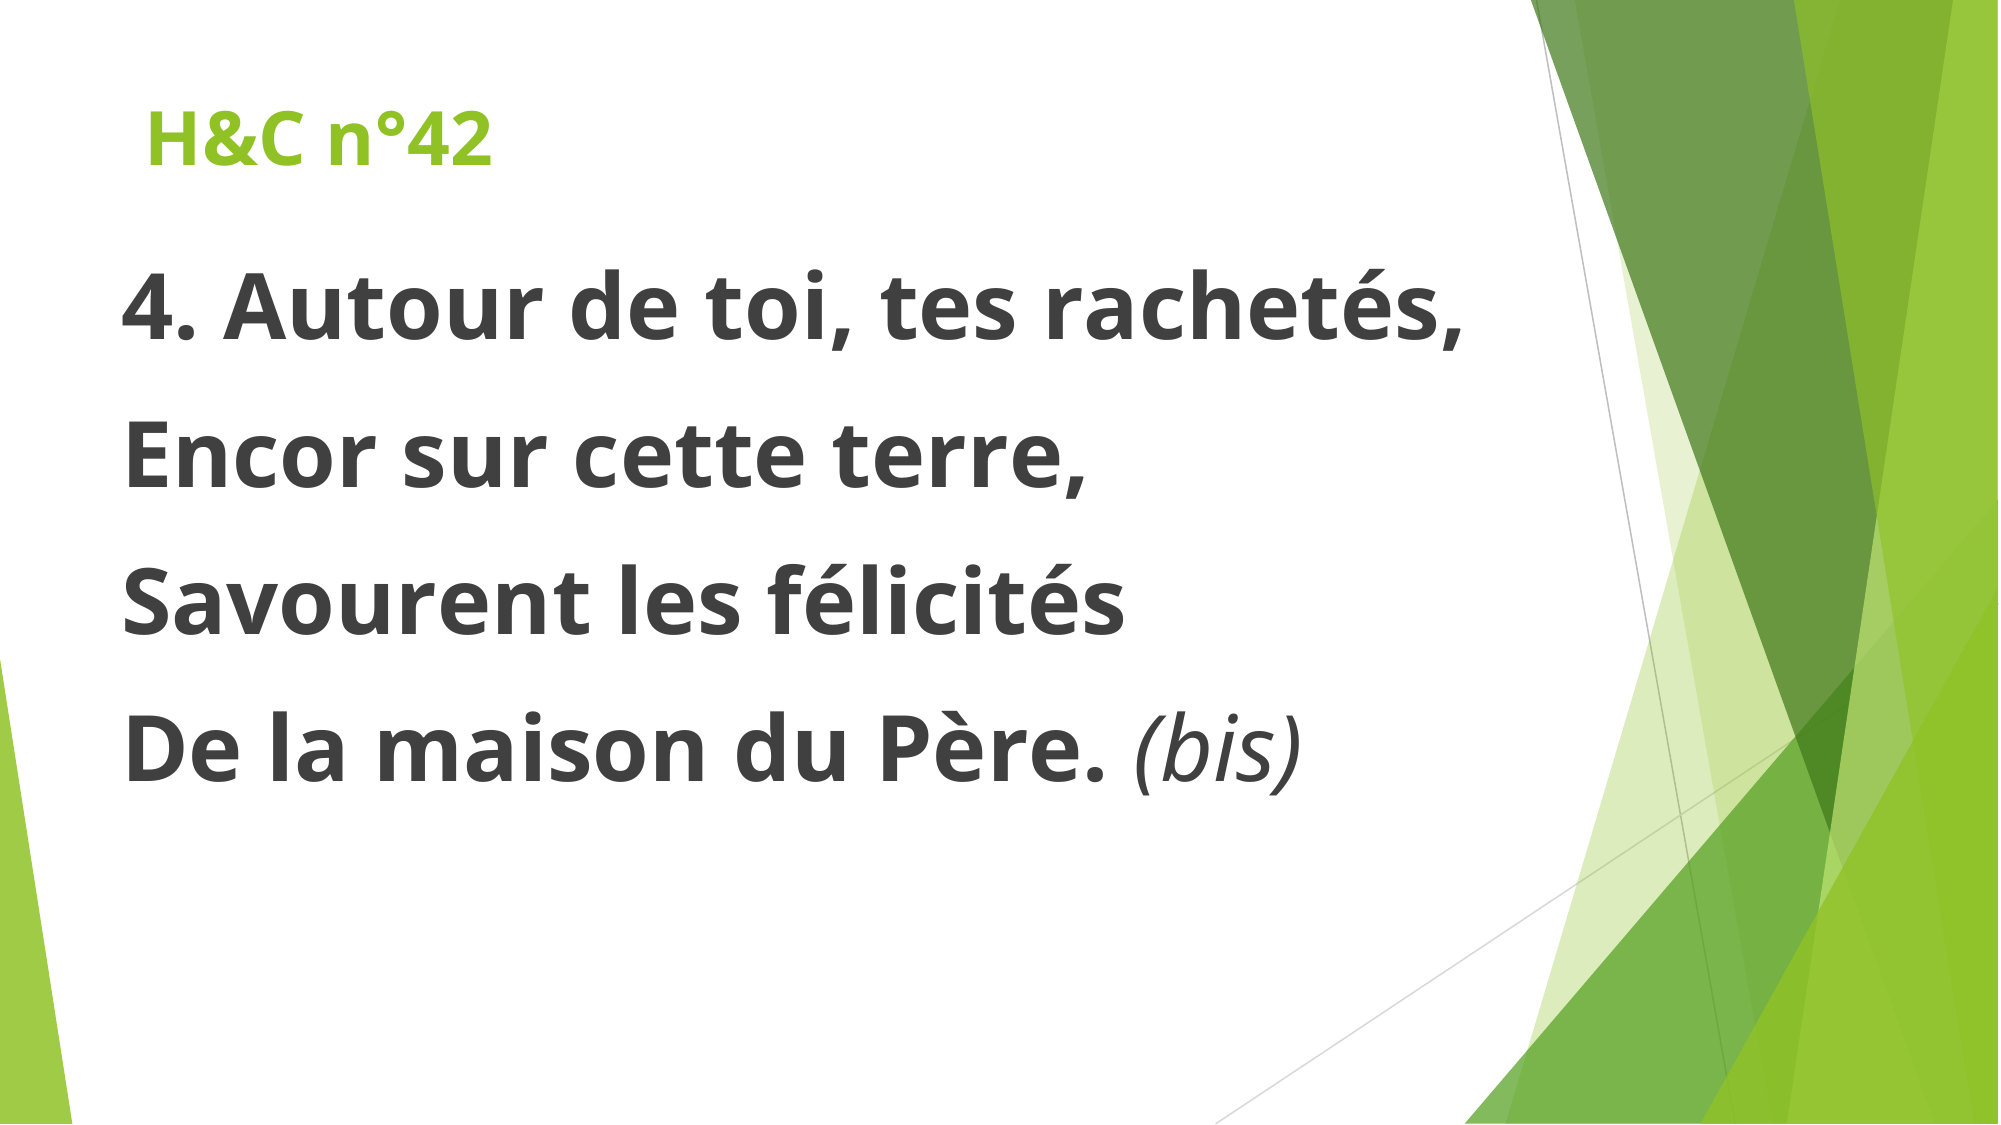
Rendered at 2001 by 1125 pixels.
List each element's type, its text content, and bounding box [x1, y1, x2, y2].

text_box 4. Autour de toi, tes rachetés, Encor sur cette terre, Savourent les félicités De la maison du Père. (bis) [106, 224, 1973, 1037]
text_box H&C n°42 [129, 82, 1442, 224]
